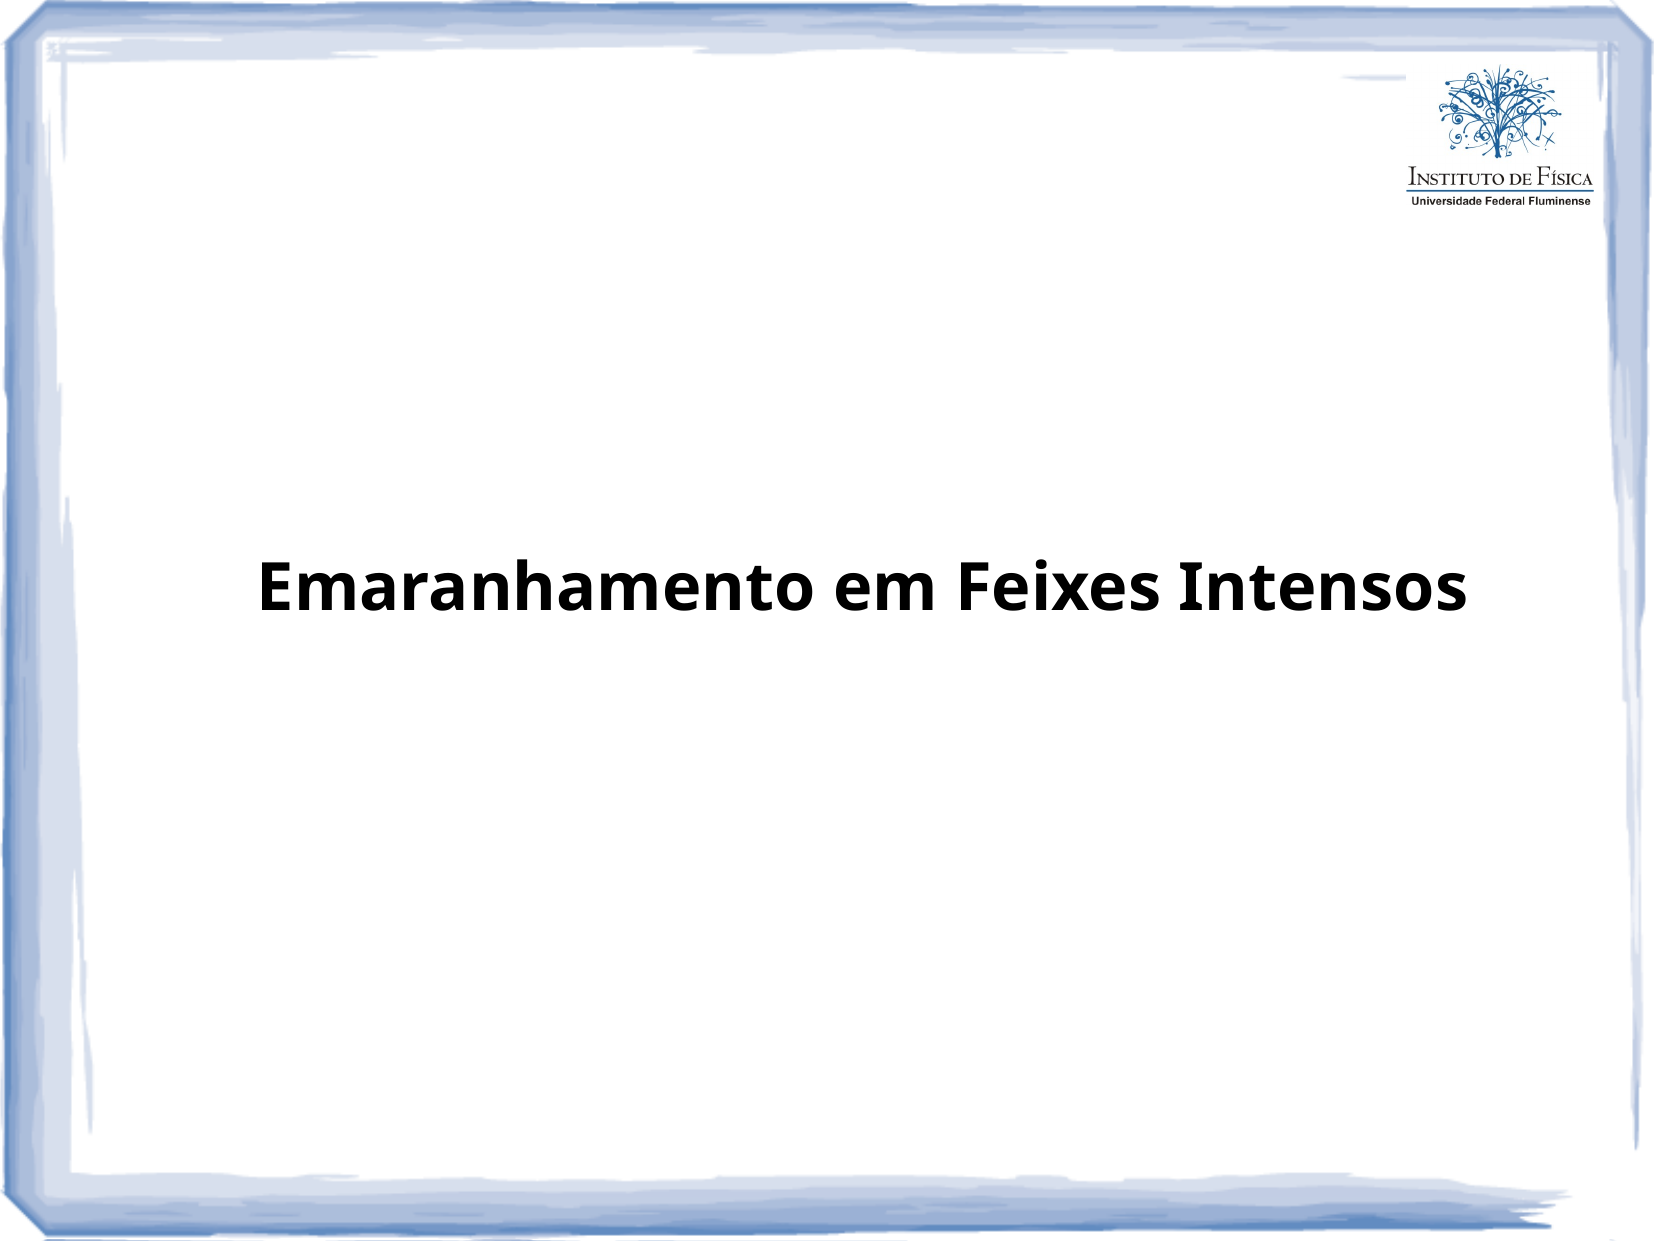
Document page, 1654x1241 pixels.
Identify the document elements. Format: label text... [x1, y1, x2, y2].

text_box Emaranhamento em Feixes Intensos [242, 531, 1479, 623]
picture [0, 0, 1654, 1241]
